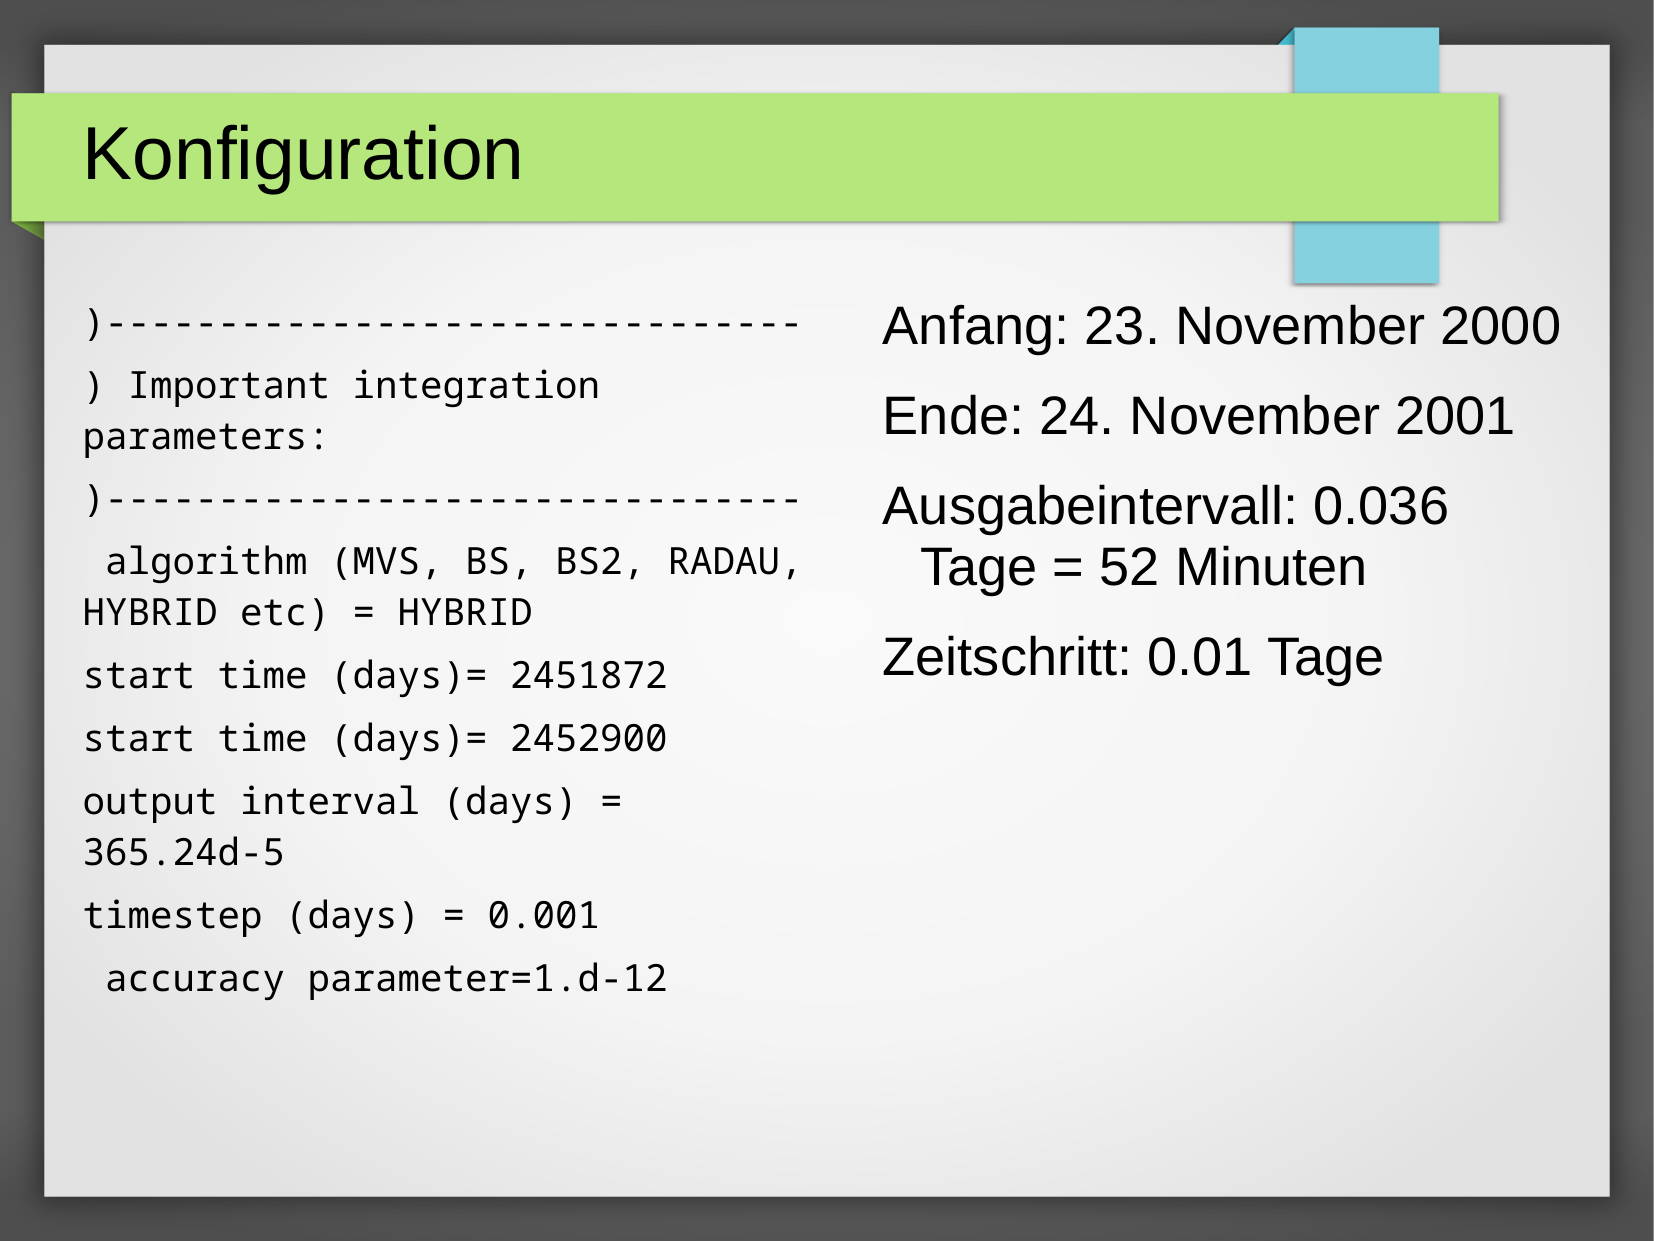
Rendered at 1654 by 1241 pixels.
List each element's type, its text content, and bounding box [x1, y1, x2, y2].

list Anfang: 23. November 2000 Ende: 24. November 2001 Ausgabeintervall: 0.036 Tage = 52 Minuten Zeitschritt: 0.01 Tage [845, 295, 1572, 1015]
title Konfiguration [82, 94, 1264, 213]
picture [0, 0, 1654, 1241]
list )------------------------------- ) Important integration parameters: )------------------------------- algorithm (MVS, BS, BS2, RADAU, HYBRID etc) = HYBRID start time (days)= 2451872 start time (days)= 2452900 output interval (days) = 365.24d-5 timestep (days) = 0.001 accuracy parameter=1.d-12 [82, 295, 809, 1123]
